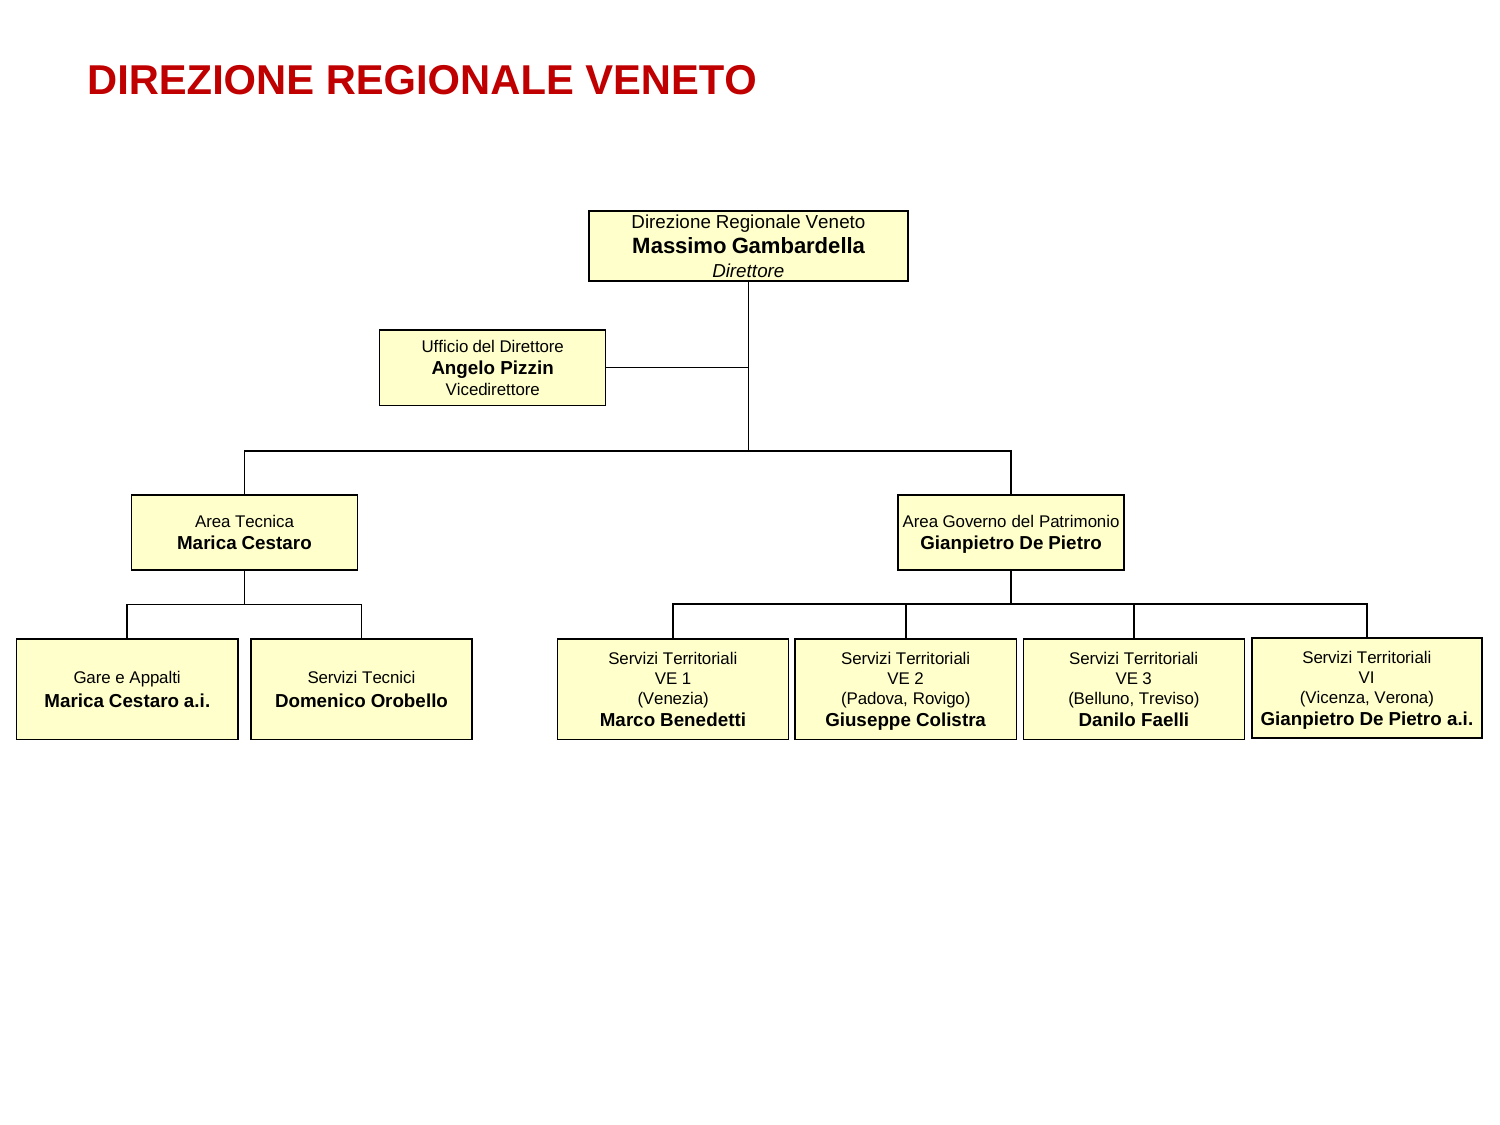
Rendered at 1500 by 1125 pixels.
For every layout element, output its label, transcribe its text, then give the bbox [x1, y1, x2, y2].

text_box DIREZIONE REGIONALE VENETO [72, 45, 1462, 128]
picture [15, 204, 1485, 742]
